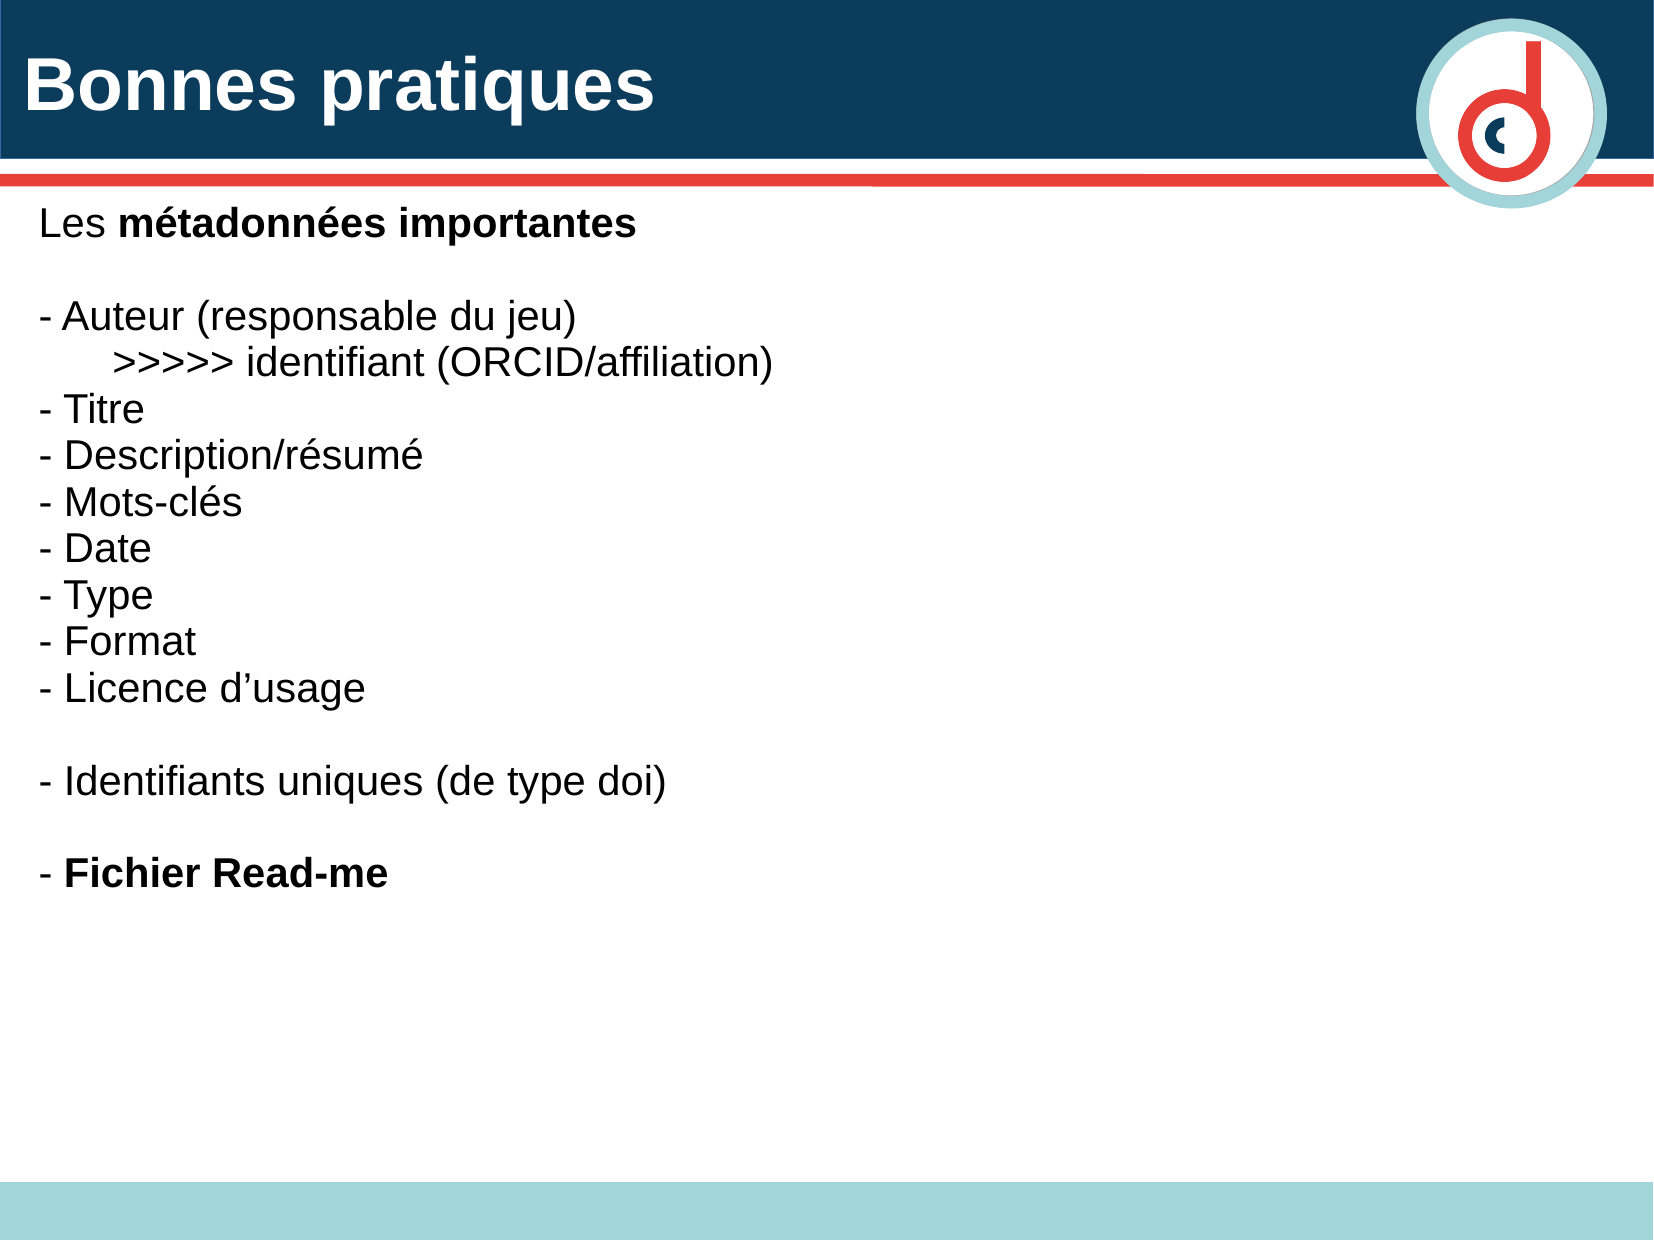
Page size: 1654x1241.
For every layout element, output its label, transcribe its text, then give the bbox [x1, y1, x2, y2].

text_box Les métadonnées importantes - Auteur (responsable du jeu) >>>>> identifiant (ORCID/affiliation) - Titre - Description/résumé - Mots-clés - Date - Type - Format - Licence d’usage - Identifiants uniques (de type doi) - Fichier Read-me [23, 192, 1654, 1004]
title Bonnes pratiques [23, 45, 1565, 192]
